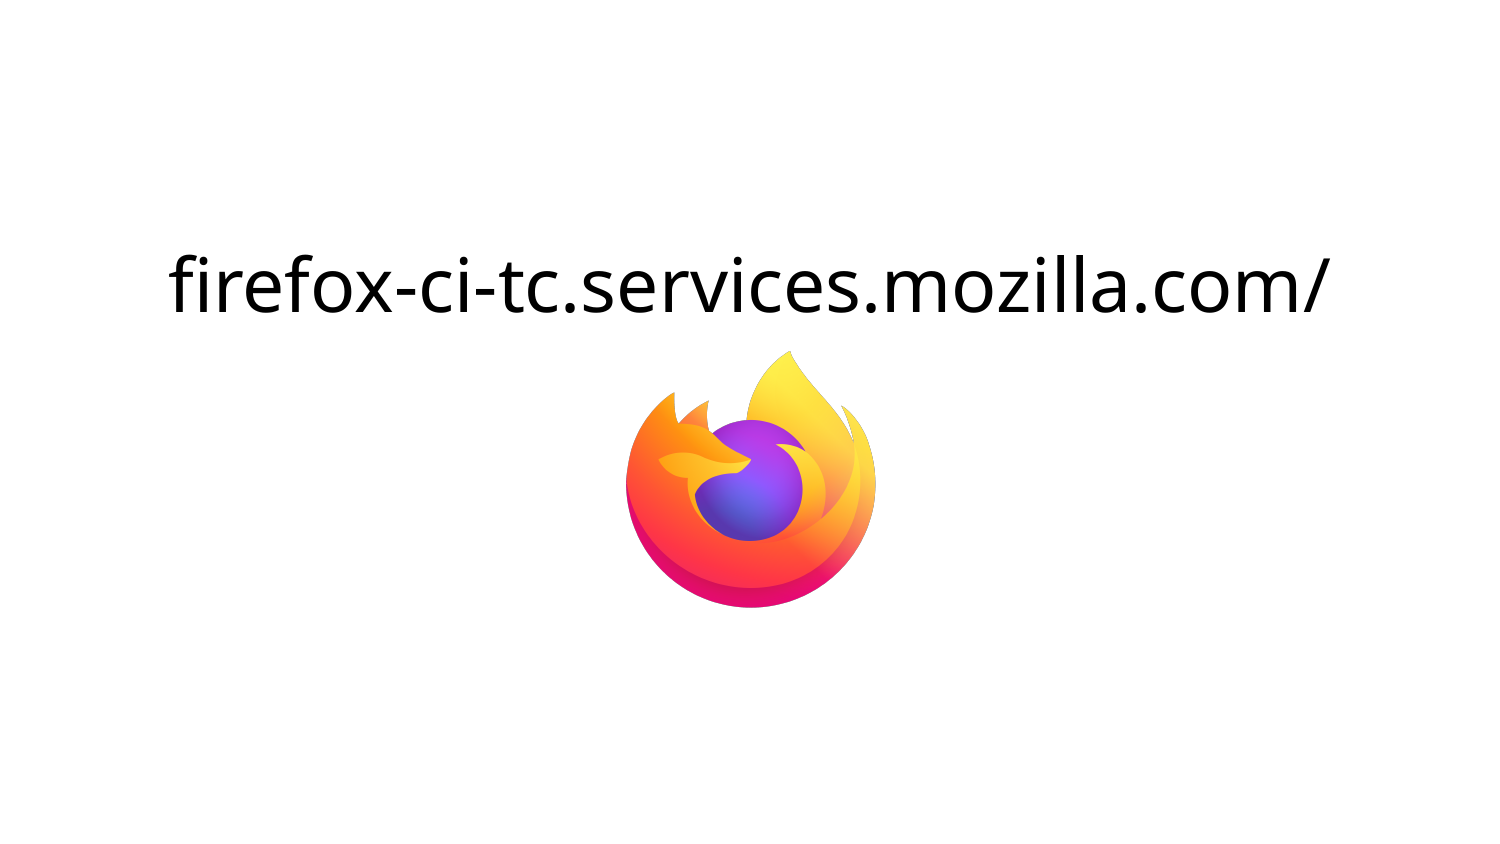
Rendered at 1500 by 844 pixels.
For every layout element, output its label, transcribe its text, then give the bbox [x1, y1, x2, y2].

title firefox-ci-tc.services.mozilla.com/ [51, 213, 1449, 352]
picture [610, 351, 890, 614]
